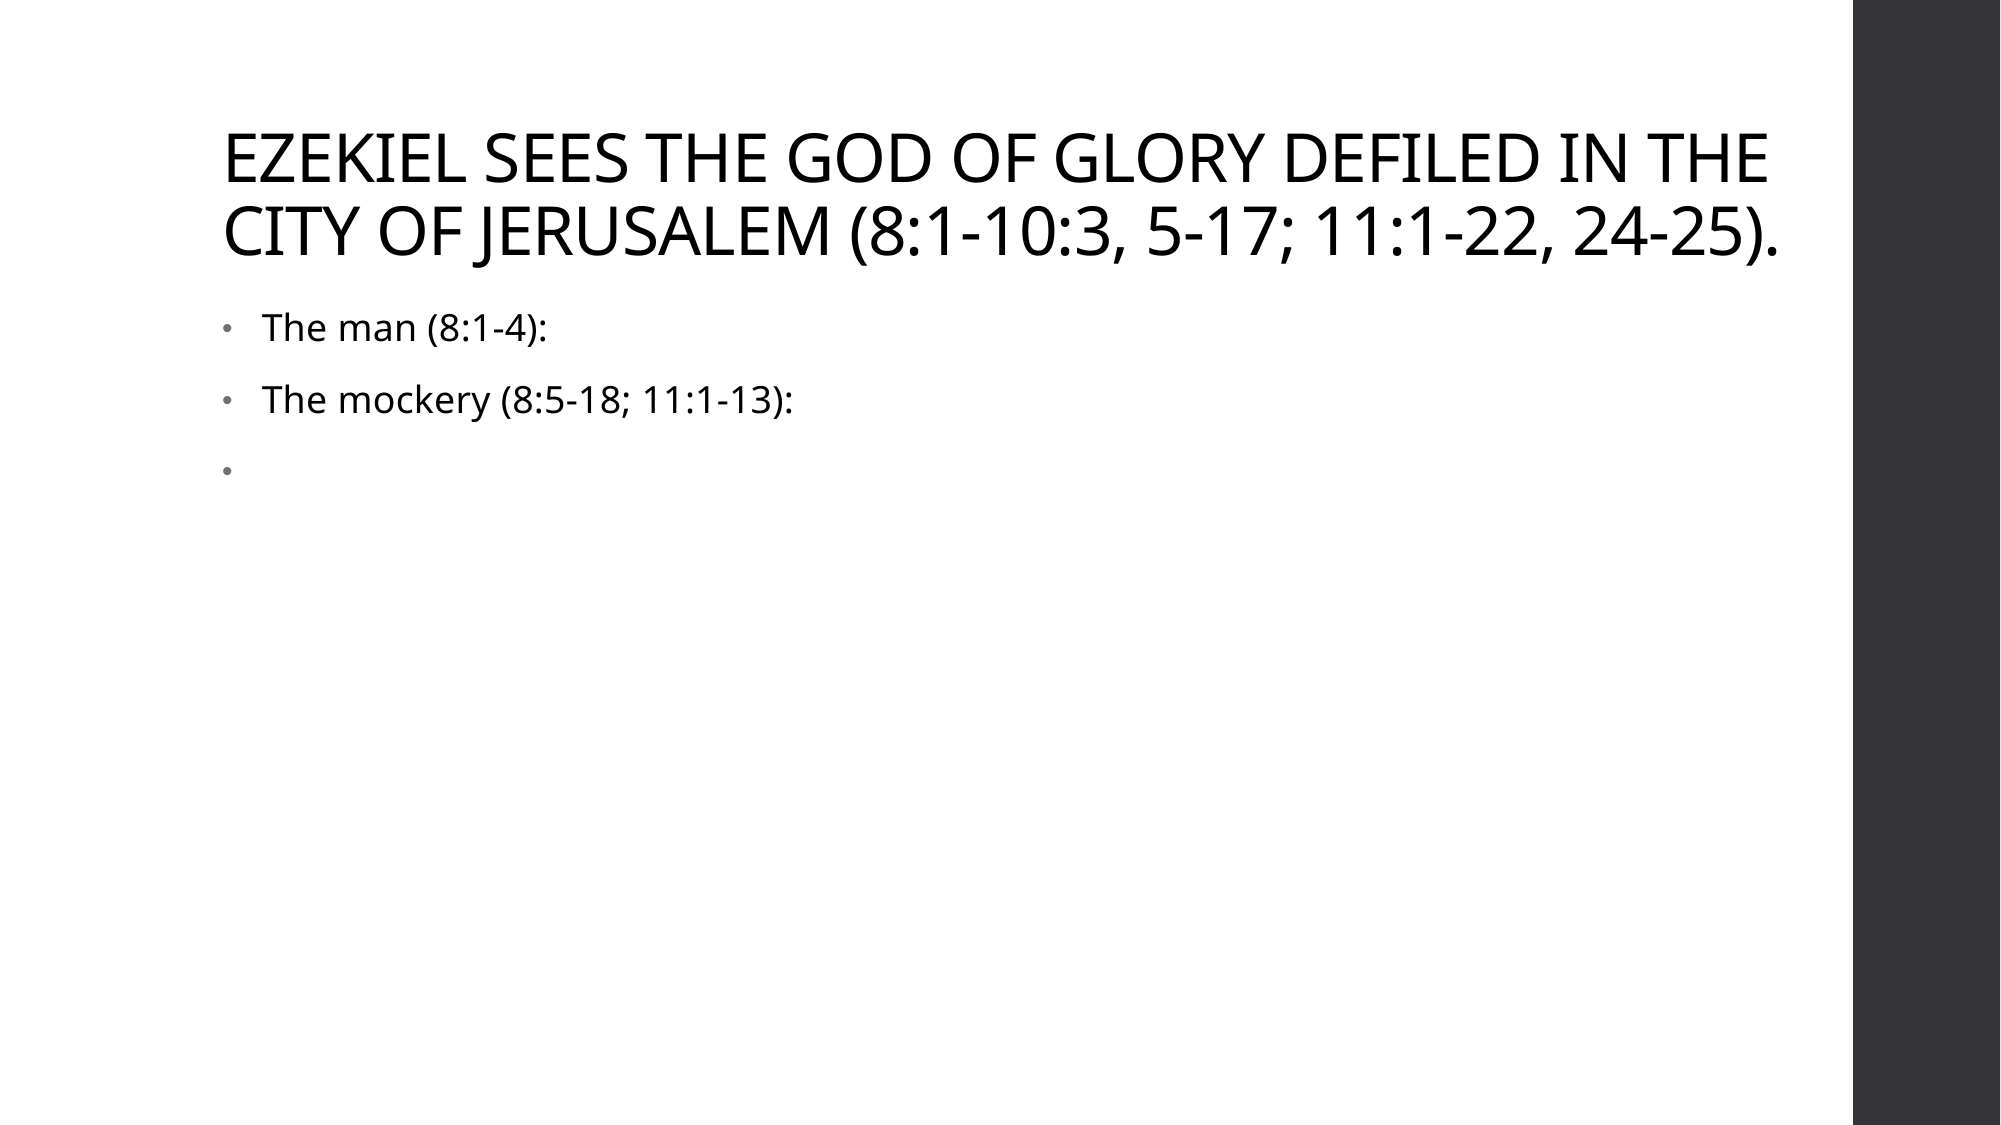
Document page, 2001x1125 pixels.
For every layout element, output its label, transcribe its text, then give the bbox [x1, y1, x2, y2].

title EZEKIEL SEES THE GOD OF GLORY DEFILED IN THE CITY OF JERUSALEM (8:1-10:3, 5-17; 11:1-22, 24-25). [206, 60, 1797, 278]
list The man (8:1-4): The mockery (8:5-18; 11:1-13): [206, 299, 1617, 1014]
